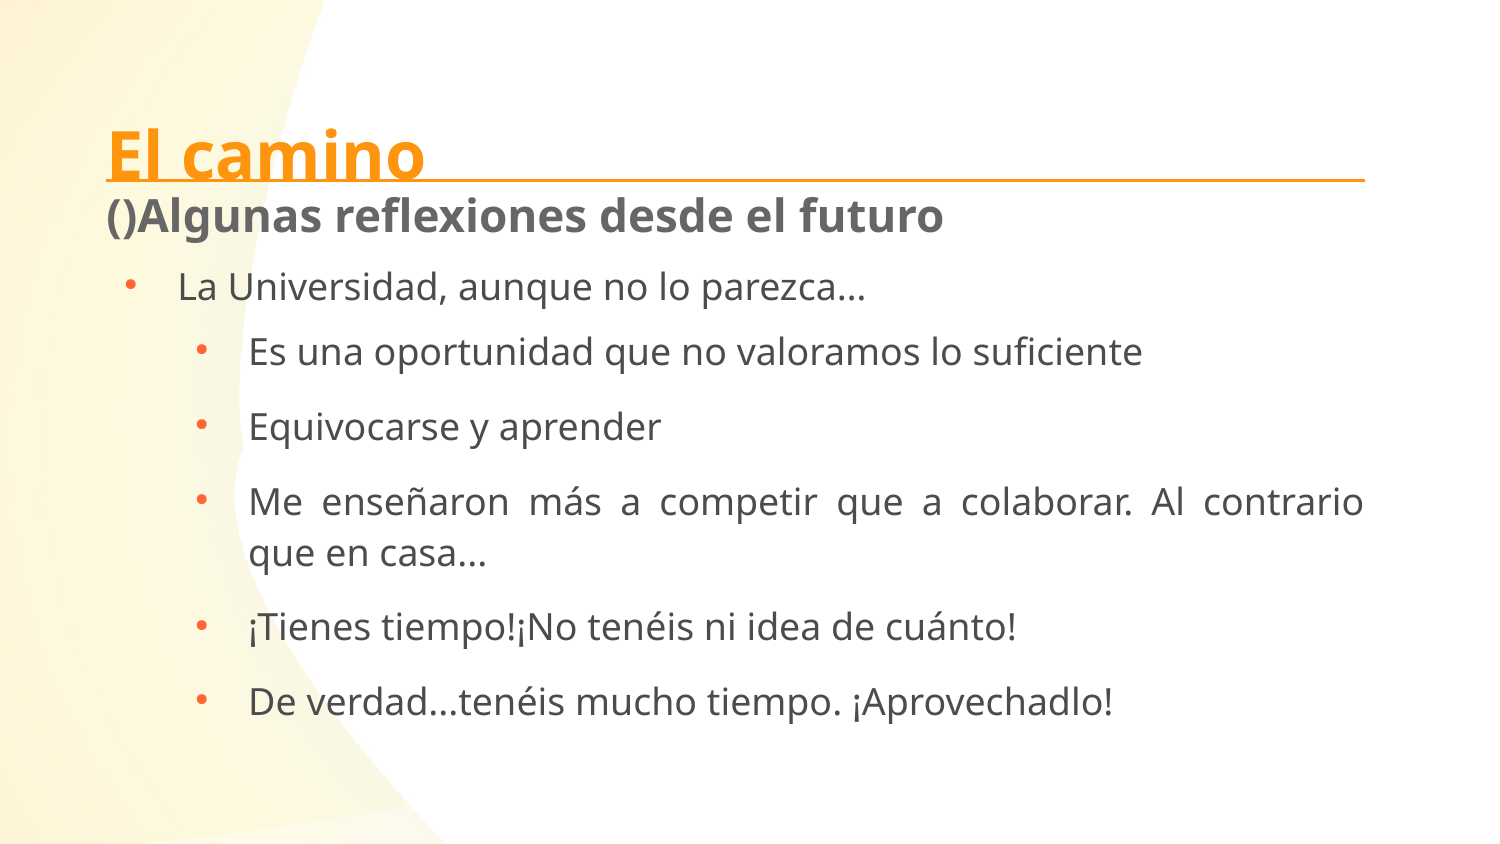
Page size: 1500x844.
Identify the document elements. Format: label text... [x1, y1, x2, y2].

picture [0, 0, 1500, 844]
title El camino [106, 115, 1457, 193]
list La Universidad, aunque no lo parezca… Es una oportunidad que no valoramos lo suficiente Equivocarse y aprender Me enseñaron más a competir que a colaborar. Al contrario que en casa... ¡Tienes tiempo!¡No tenéis ni idea de cuánto! De verdad...tenéis mucho tiempo. ¡Aprovechadlo! [106, 194, 1366, 766]
text_box ()Algunas reflexiones desde el futuro [106, 183, 1205, 247]
